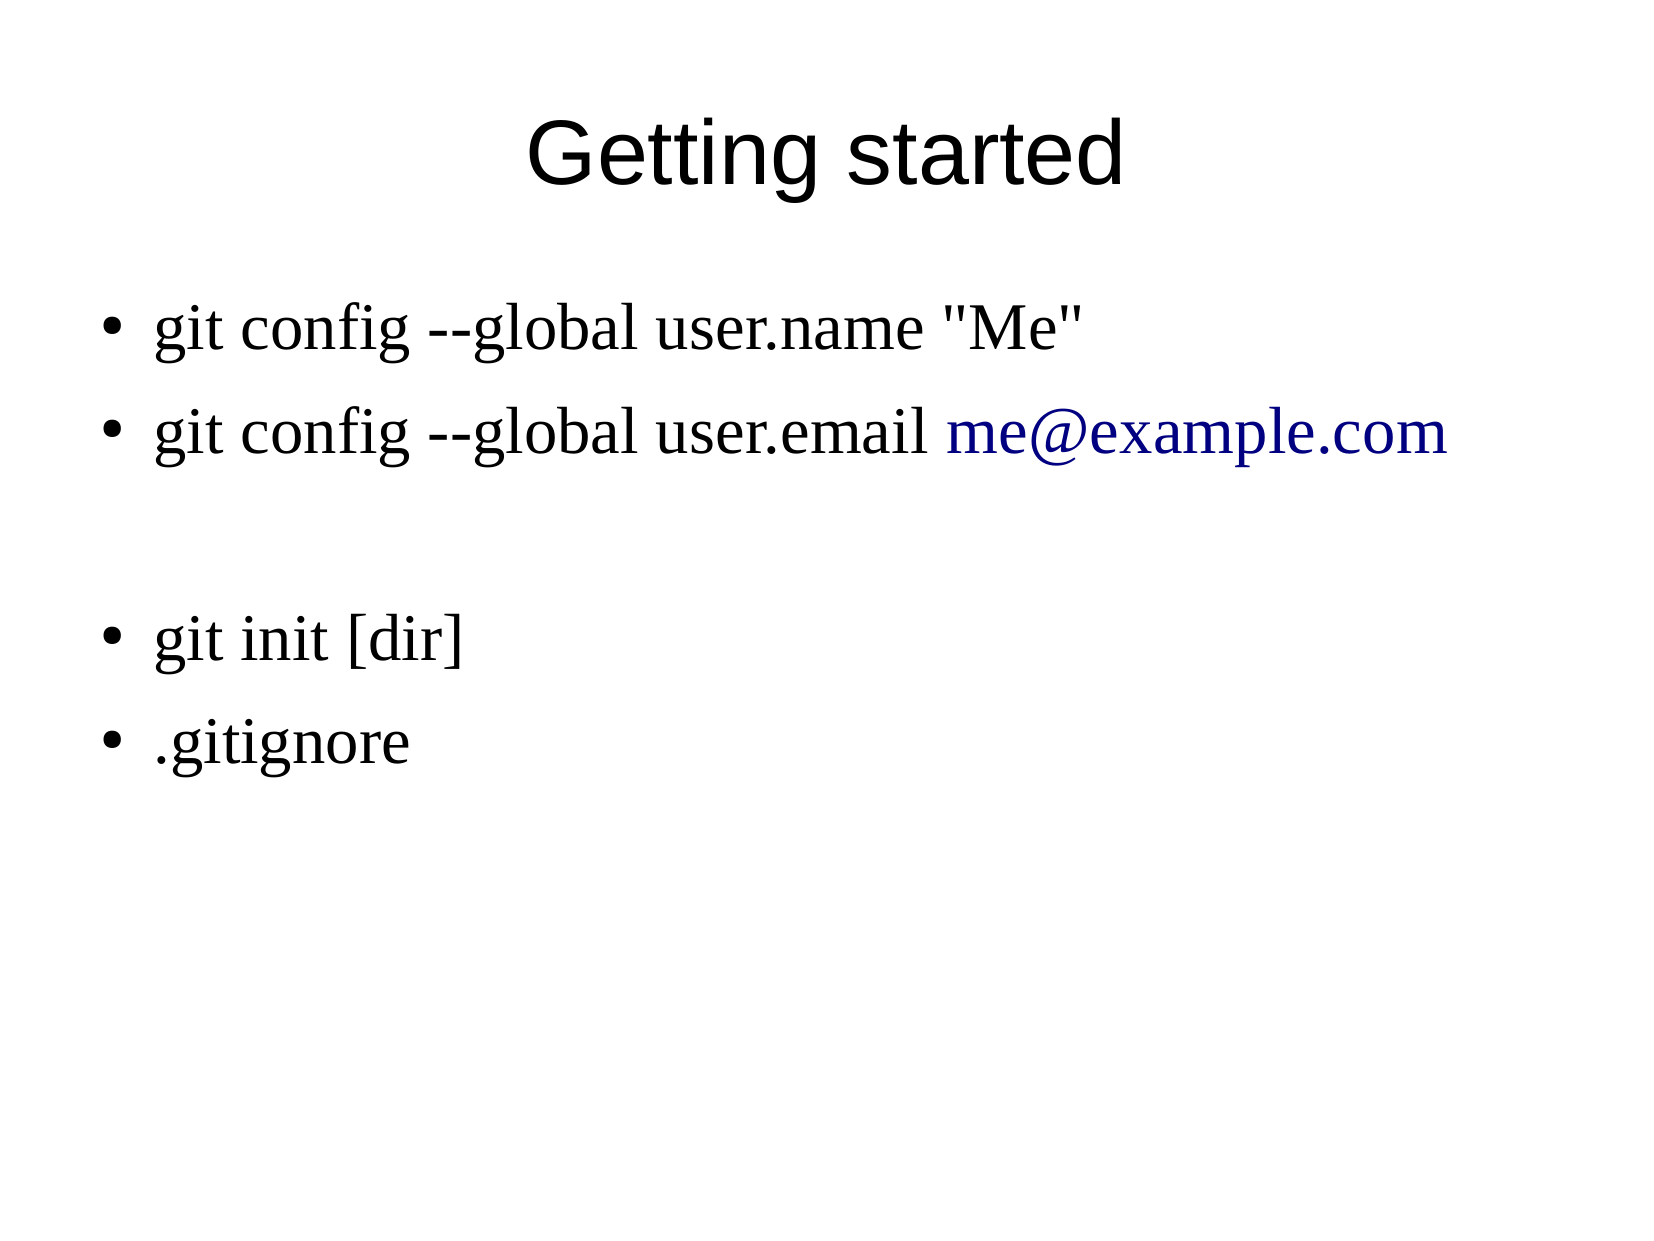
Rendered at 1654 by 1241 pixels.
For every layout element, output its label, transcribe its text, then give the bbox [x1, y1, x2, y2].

title Getting started [82, 49, 1571, 257]
list git config --global user.name "Me" git config --global user.email me@example.com git init [dir] .gitignore [82, 290, 1571, 1109]
